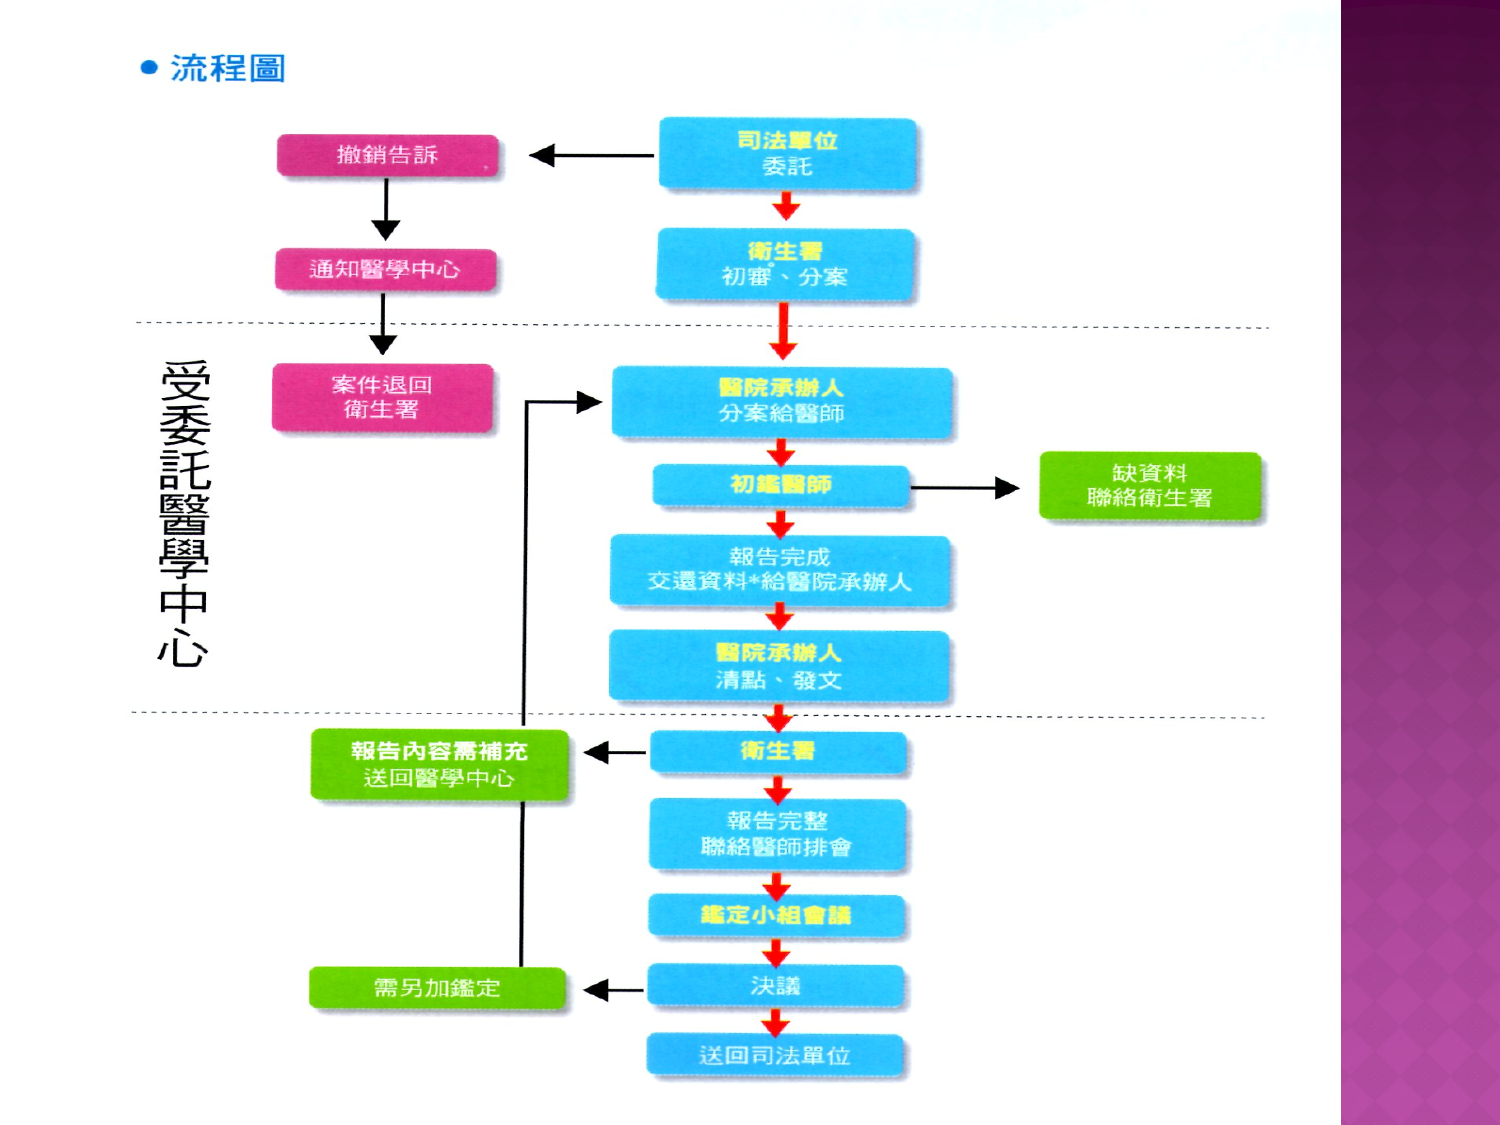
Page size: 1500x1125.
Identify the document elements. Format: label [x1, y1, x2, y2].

picture [53, 0, 1341, 1125]
